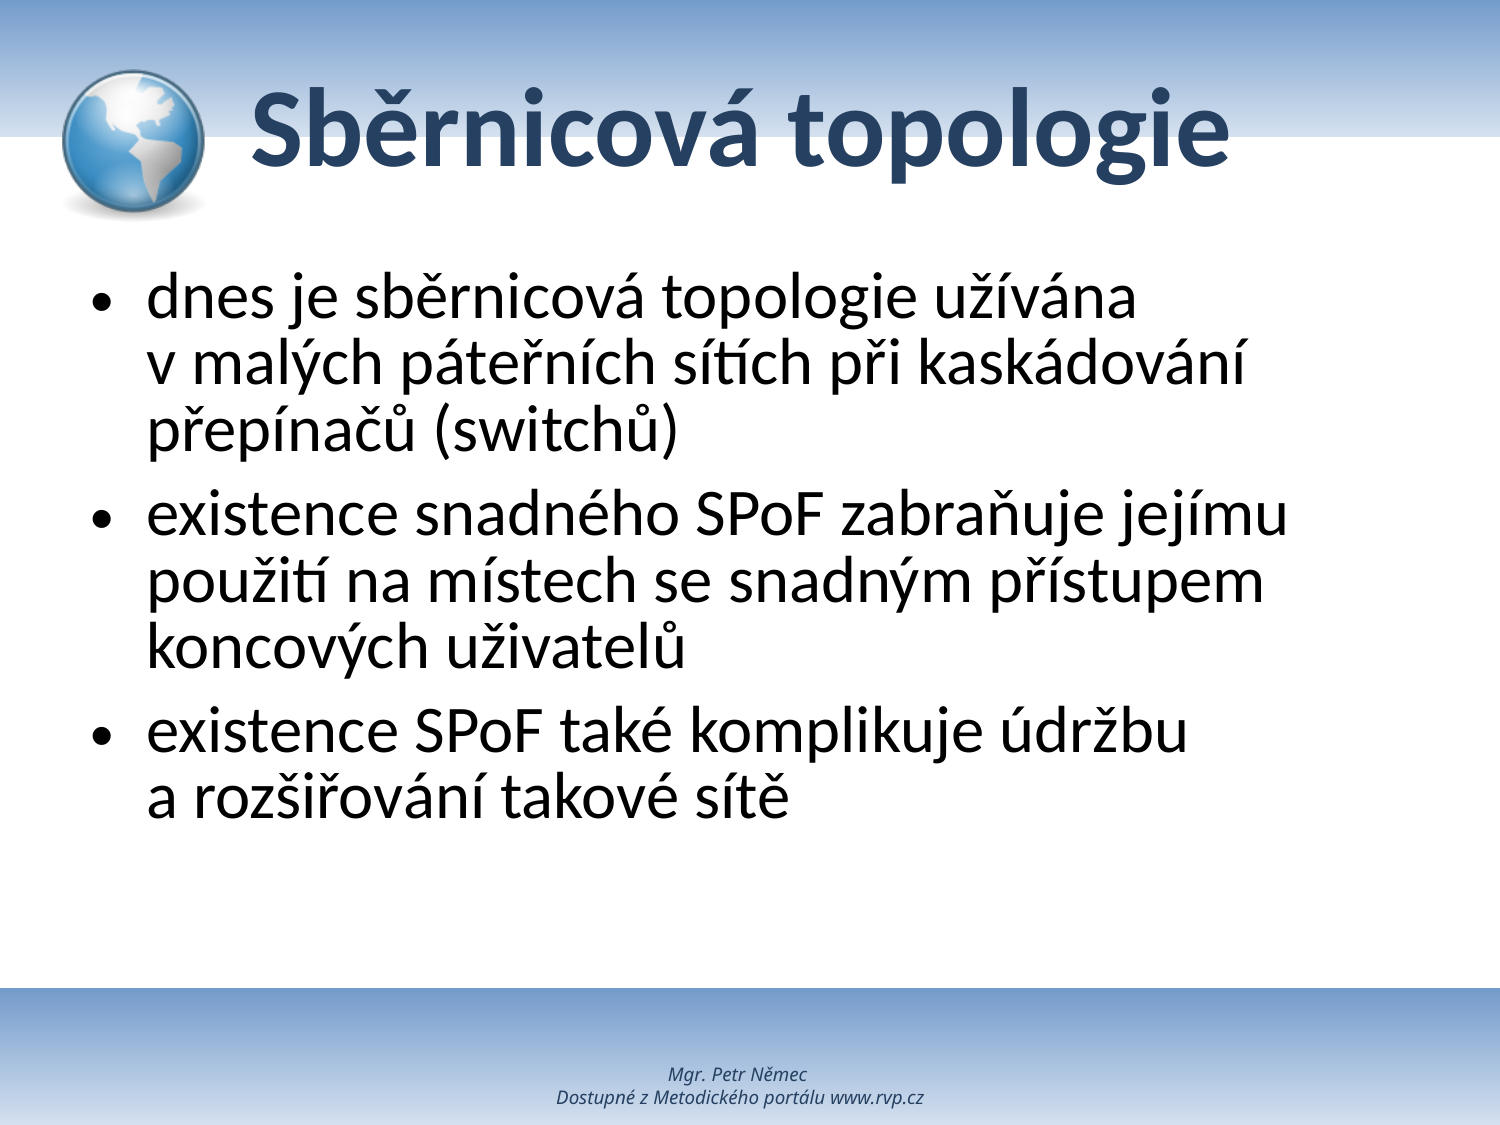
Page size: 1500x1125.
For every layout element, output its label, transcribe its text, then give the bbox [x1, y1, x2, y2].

picture [56, 67, 211, 222]
list dnes je sběrnicová topologie užívána v malých páteřních sítích při kaskádování přepínačů (switchů) existence snadného SPoF zabraňuje jejímu použití na místech se snadným přístupem koncových uživatelů existence SPoF také komplikuje údržbu a rozšiřování takové sítě [75, 260, 1426, 1060]
title Sběrnicová topologie [235, 45, 1426, 233]
